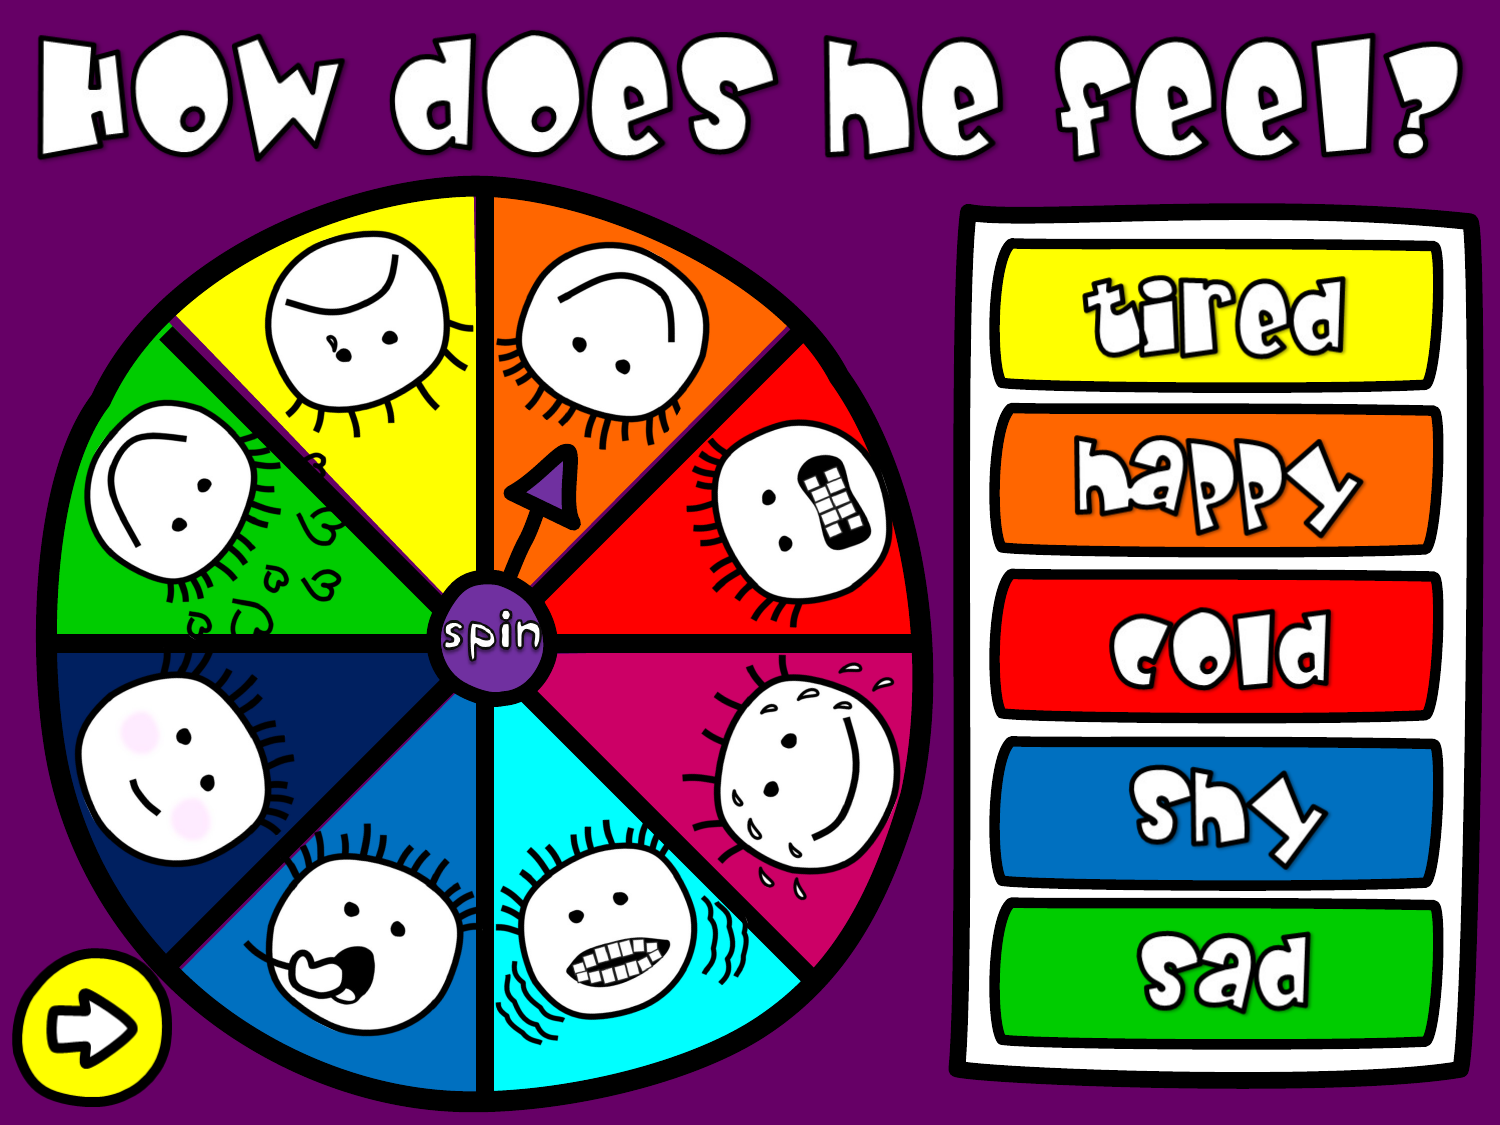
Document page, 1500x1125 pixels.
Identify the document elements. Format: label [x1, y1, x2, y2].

picture [1117, 911, 1329, 1030]
picture [1073, 257, 1359, 375]
text_box [730, 873, 847, 978]
picture [1099, 590, 1346, 703]
picture [429, 597, 557, 669]
text_box [493, 933, 800, 1090]
text_box [262, 647, 730, 869]
text_box [77, 324, 234, 477]
text_box [71, 774, 294, 963]
text_box [46, 550, 187, 695]
text_box [241, 197, 474, 324]
text_box [492, 198, 567, 345]
text_box [787, 593, 915, 684]
text_box [848, 799, 898, 918]
text_box [183, 887, 489, 1101]
picture [12, 948, 172, 1108]
text_box [654, 293, 786, 458]
text_box [536, 464, 727, 640]
picture [1106, 745, 1339, 882]
text_box [178, 271, 290, 431]
picture [10, 20, 1476, 1069]
picture [1064, 409, 1368, 552]
text_box [956, 211, 1476, 1081]
text_box [690, 332, 838, 443]
text_box [321, 392, 640, 597]
text_box [304, 539, 430, 641]
